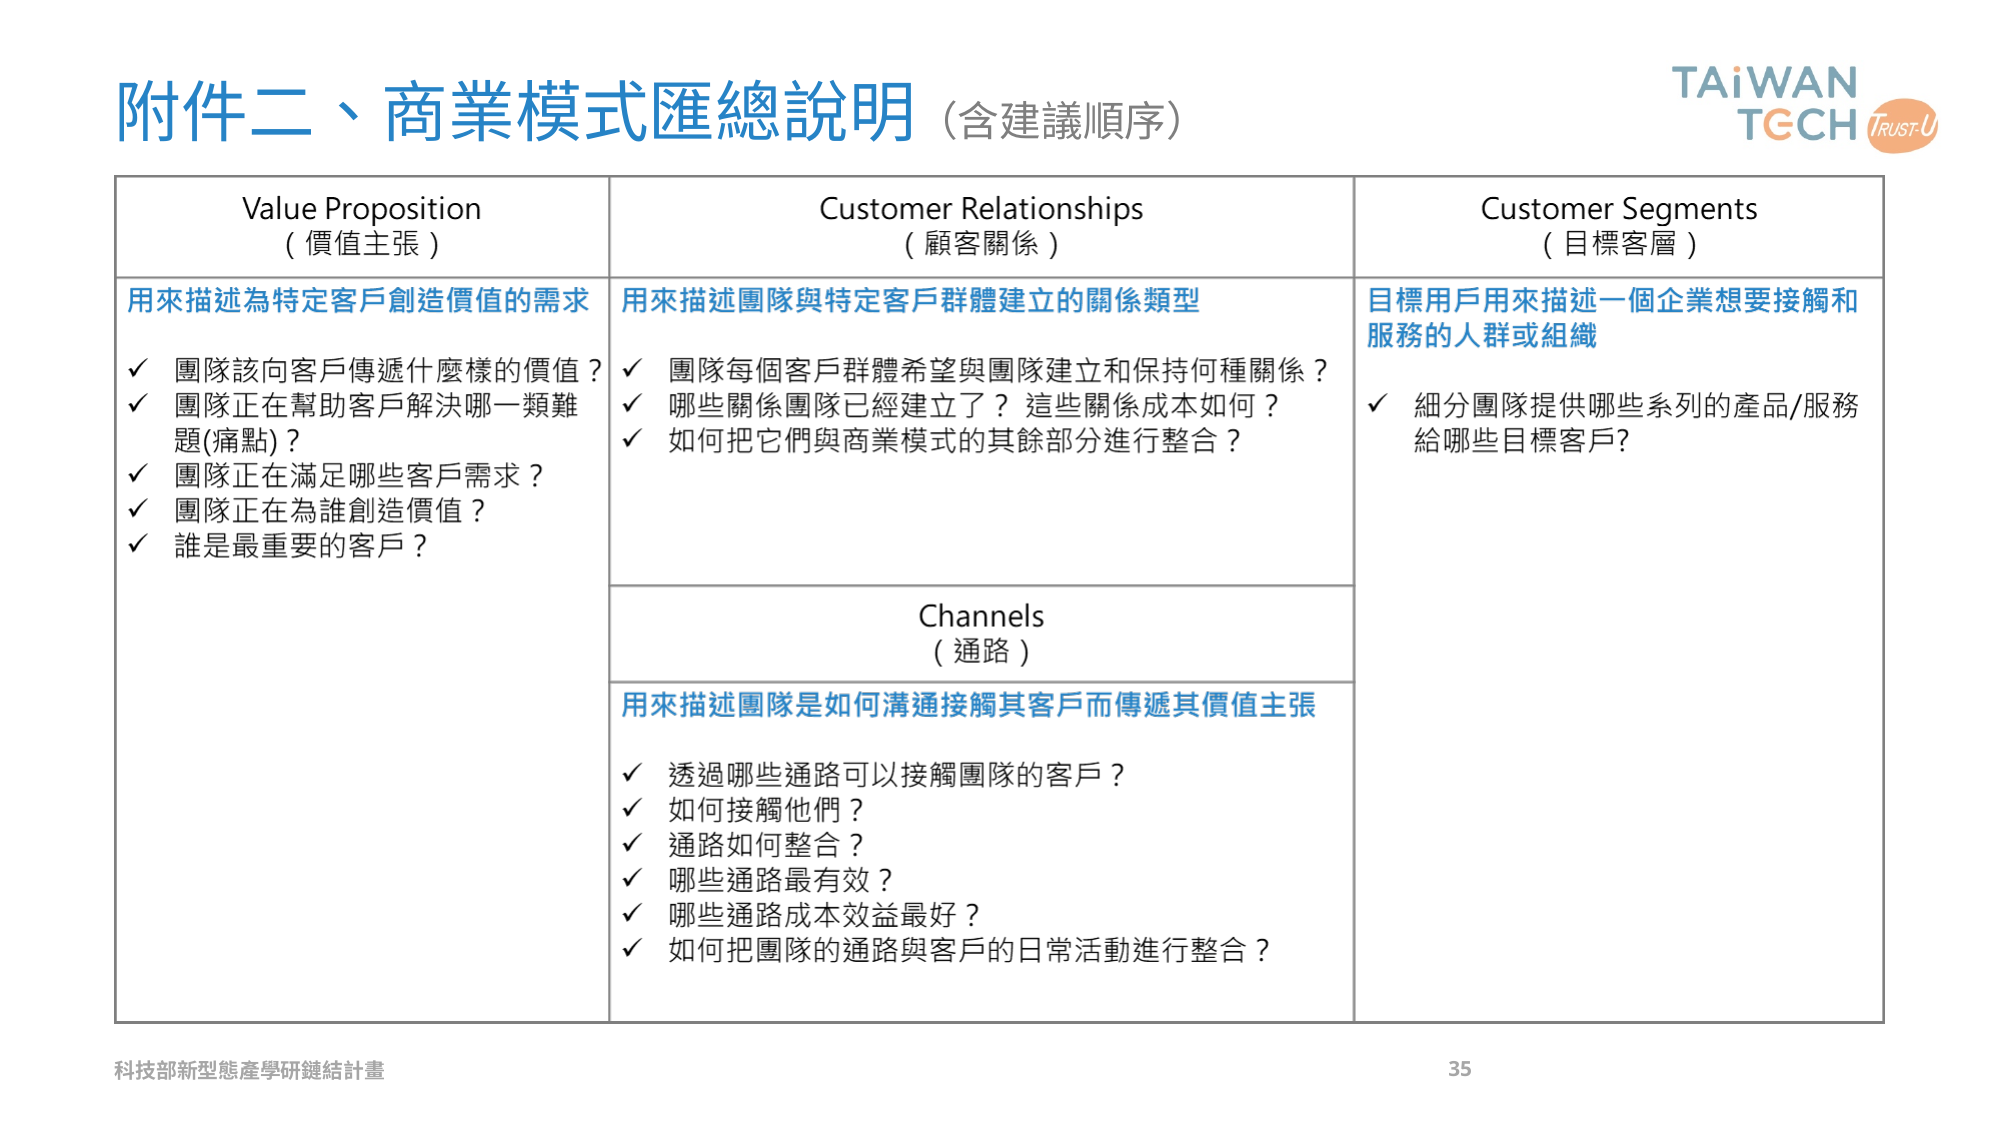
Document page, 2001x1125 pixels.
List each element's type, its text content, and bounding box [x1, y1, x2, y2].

picture [114, 175, 1885, 1024]
text_box 科技部新型態產學研鏈結計畫 [99, 1040, 567, 1101]
title 附件二、商業模式匯總說明（含建議順序） [99, 45, 1900, 174]
text_box 34 [1433, 1040, 1900, 1101]
